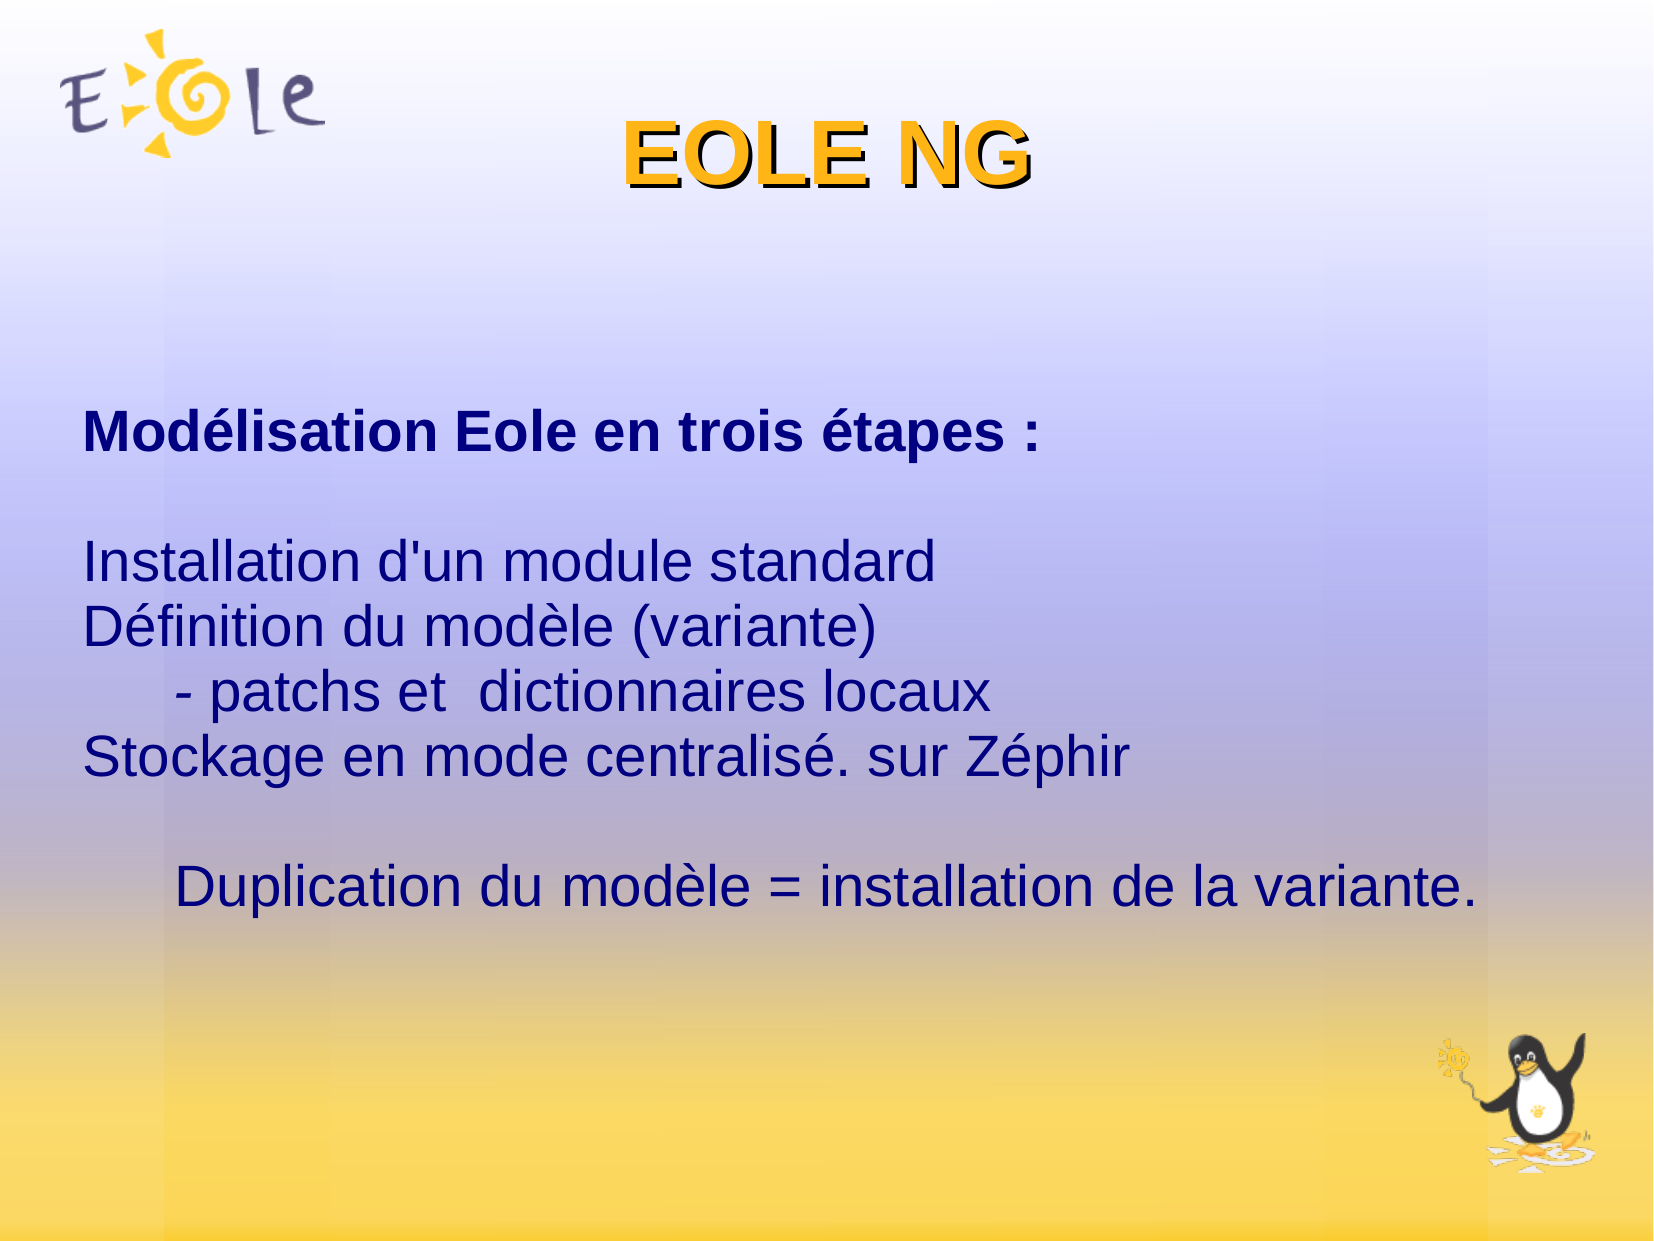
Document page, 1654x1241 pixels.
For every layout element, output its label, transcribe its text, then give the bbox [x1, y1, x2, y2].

picture [0, 0, 1654, 1241]
title EOLE NG [82, 49, 1571, 257]
subtitle Modélisation Eole en trois étapes : Installation d'un module standard Définition du modèle (variante) - patchs et dictionnaires locaux Stockage en mode centralisé. sur Zéphir Duplication du modèle = installation de la variante. [82, 290, 1571, 1109]
